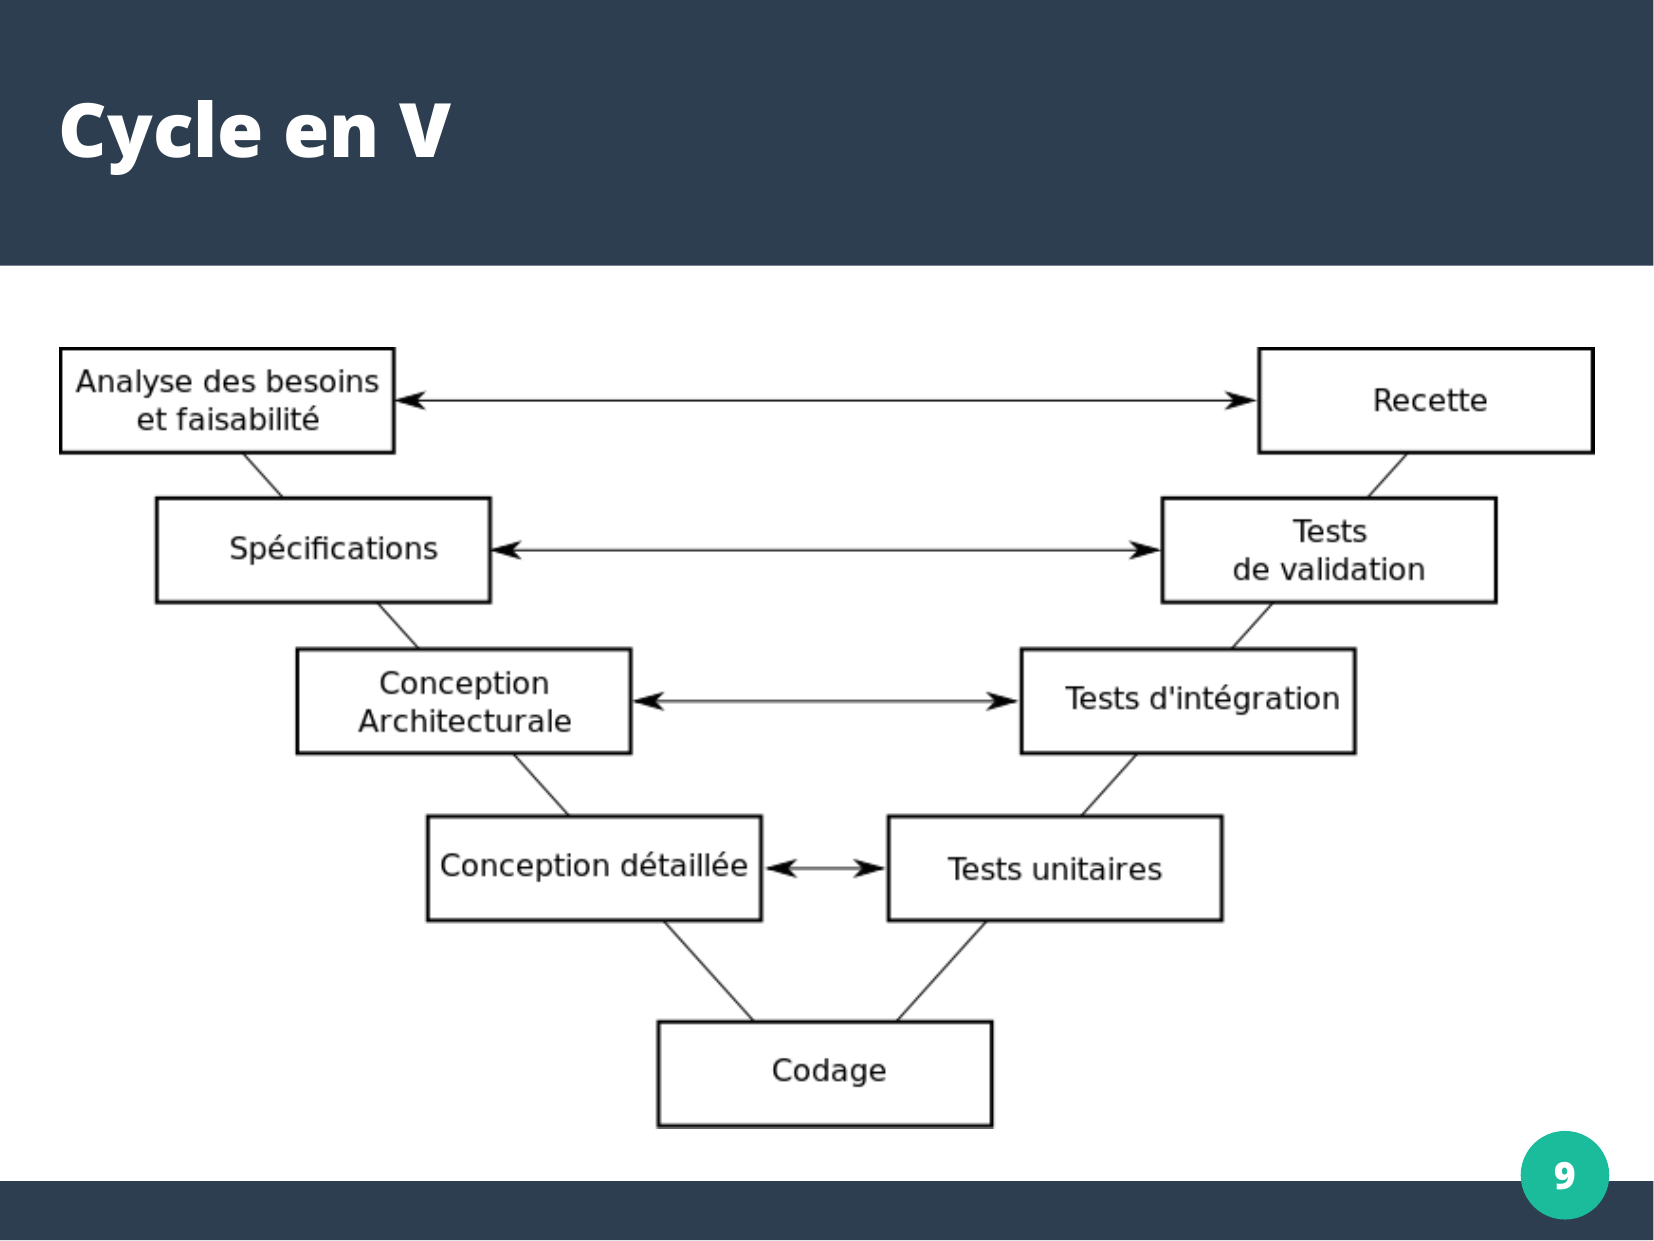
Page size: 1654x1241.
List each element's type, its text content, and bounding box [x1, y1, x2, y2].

title Cycle en V [59, 49, 1595, 207]
picture [59, 347, 1595, 1129]
